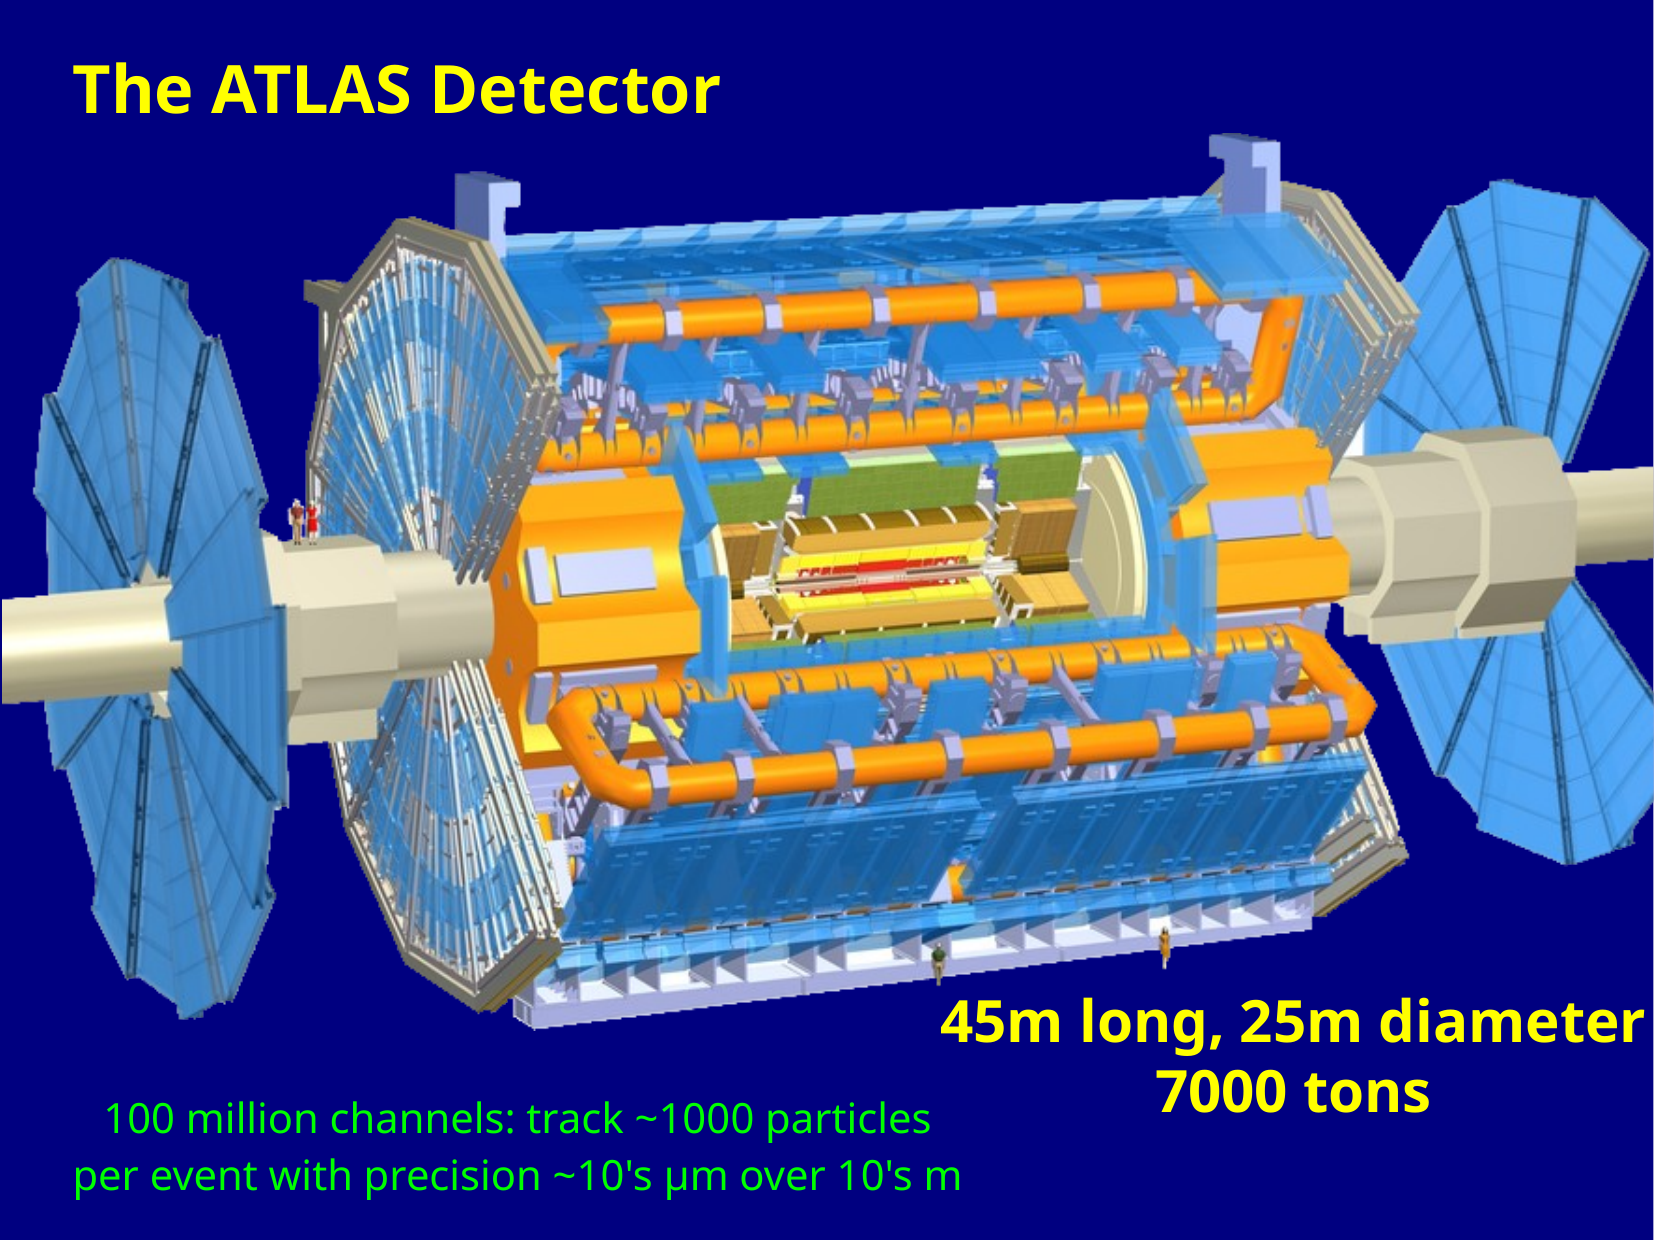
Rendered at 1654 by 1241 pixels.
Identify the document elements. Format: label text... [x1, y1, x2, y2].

title The ATLAS Detector [50, 38, 745, 133]
picture [2, 133, 1654, 1031]
title 45m long, 25m diameter 7000 tons [884, 1031, 1654, 1132]
text_box 100 million channels: track ~1000 particles per event with precision ~10's µm over 10's m [50, 1081, 985, 1194]
